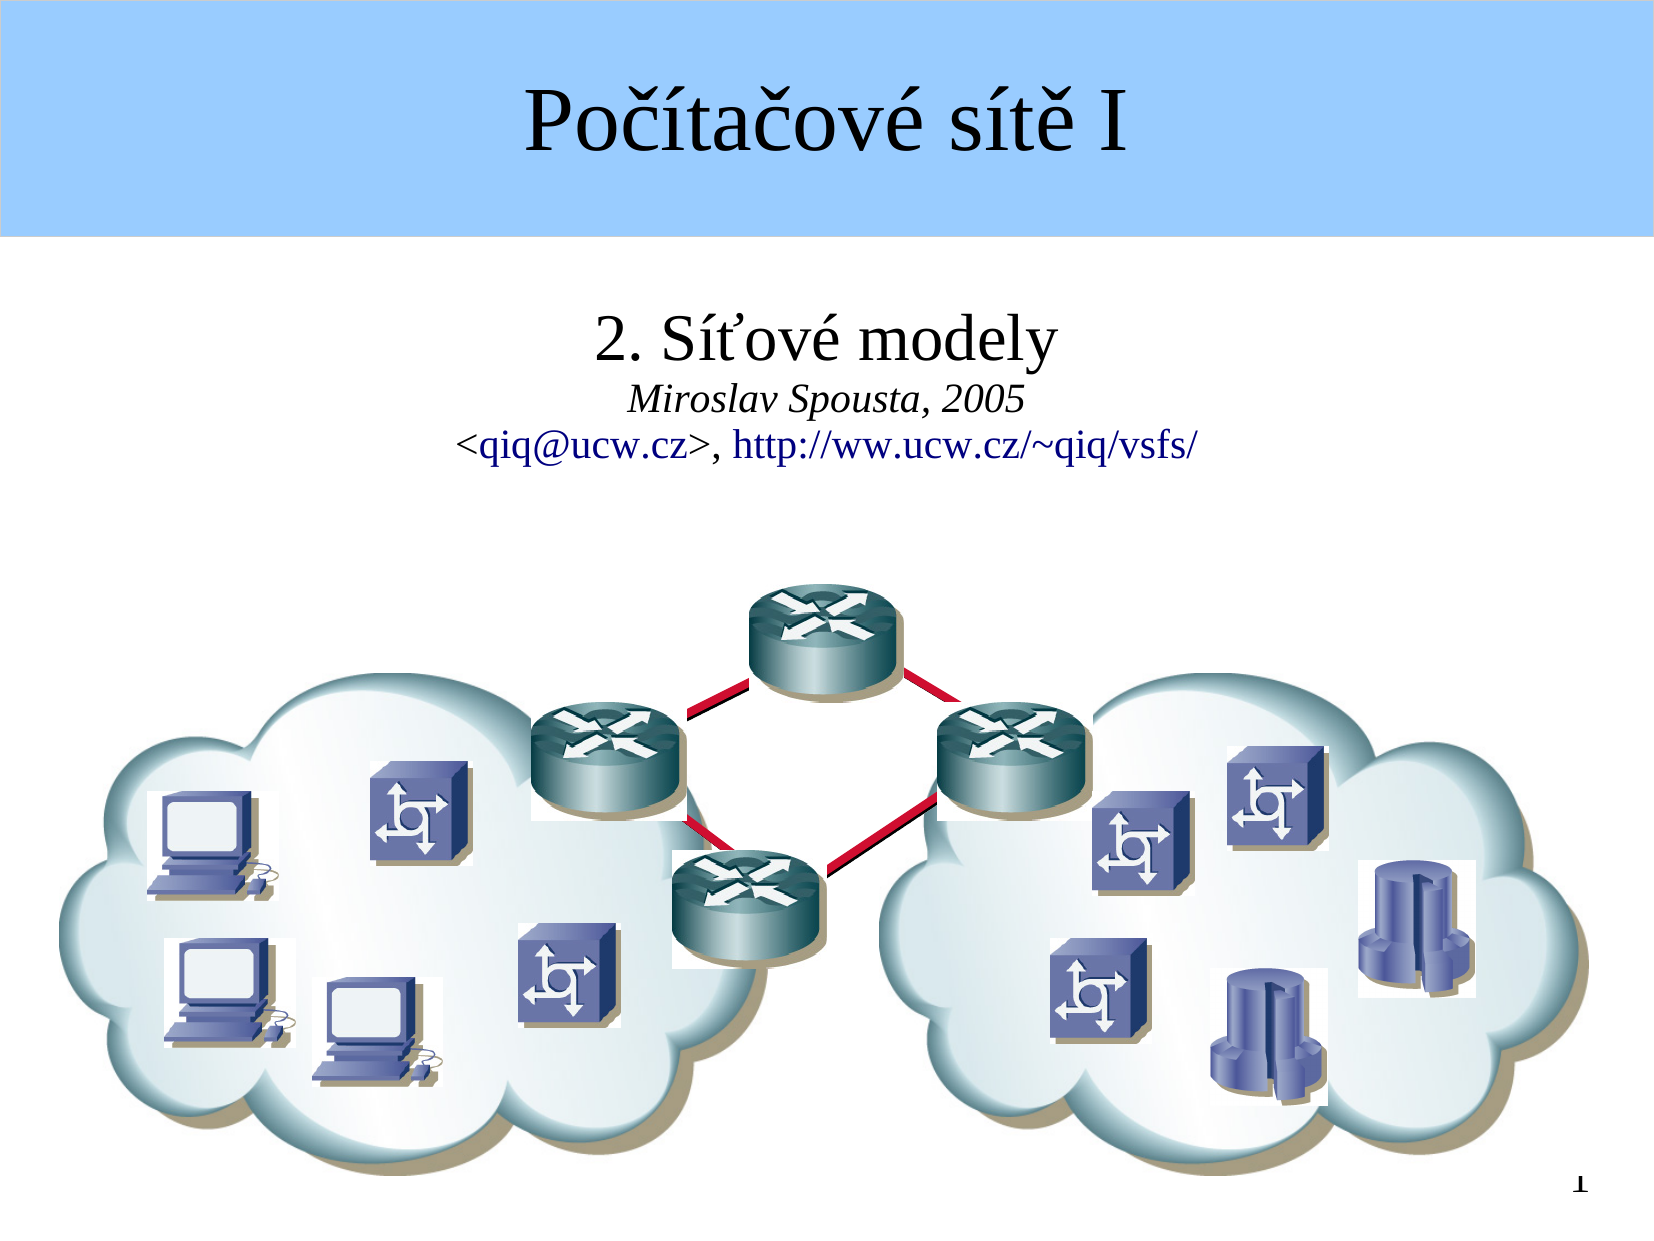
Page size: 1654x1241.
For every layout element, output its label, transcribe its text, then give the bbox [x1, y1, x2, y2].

title Počítačové sítě I [0, 2, 1654, 237]
picture [59, 584, 1589, 1176]
text_box 2. Síťové modely Miroslav Spousta, 2005 <qiq@ucw.cz>, http://ww.ucw.cz/~qiq/vsfs/ [0, 237, 1654, 532]
